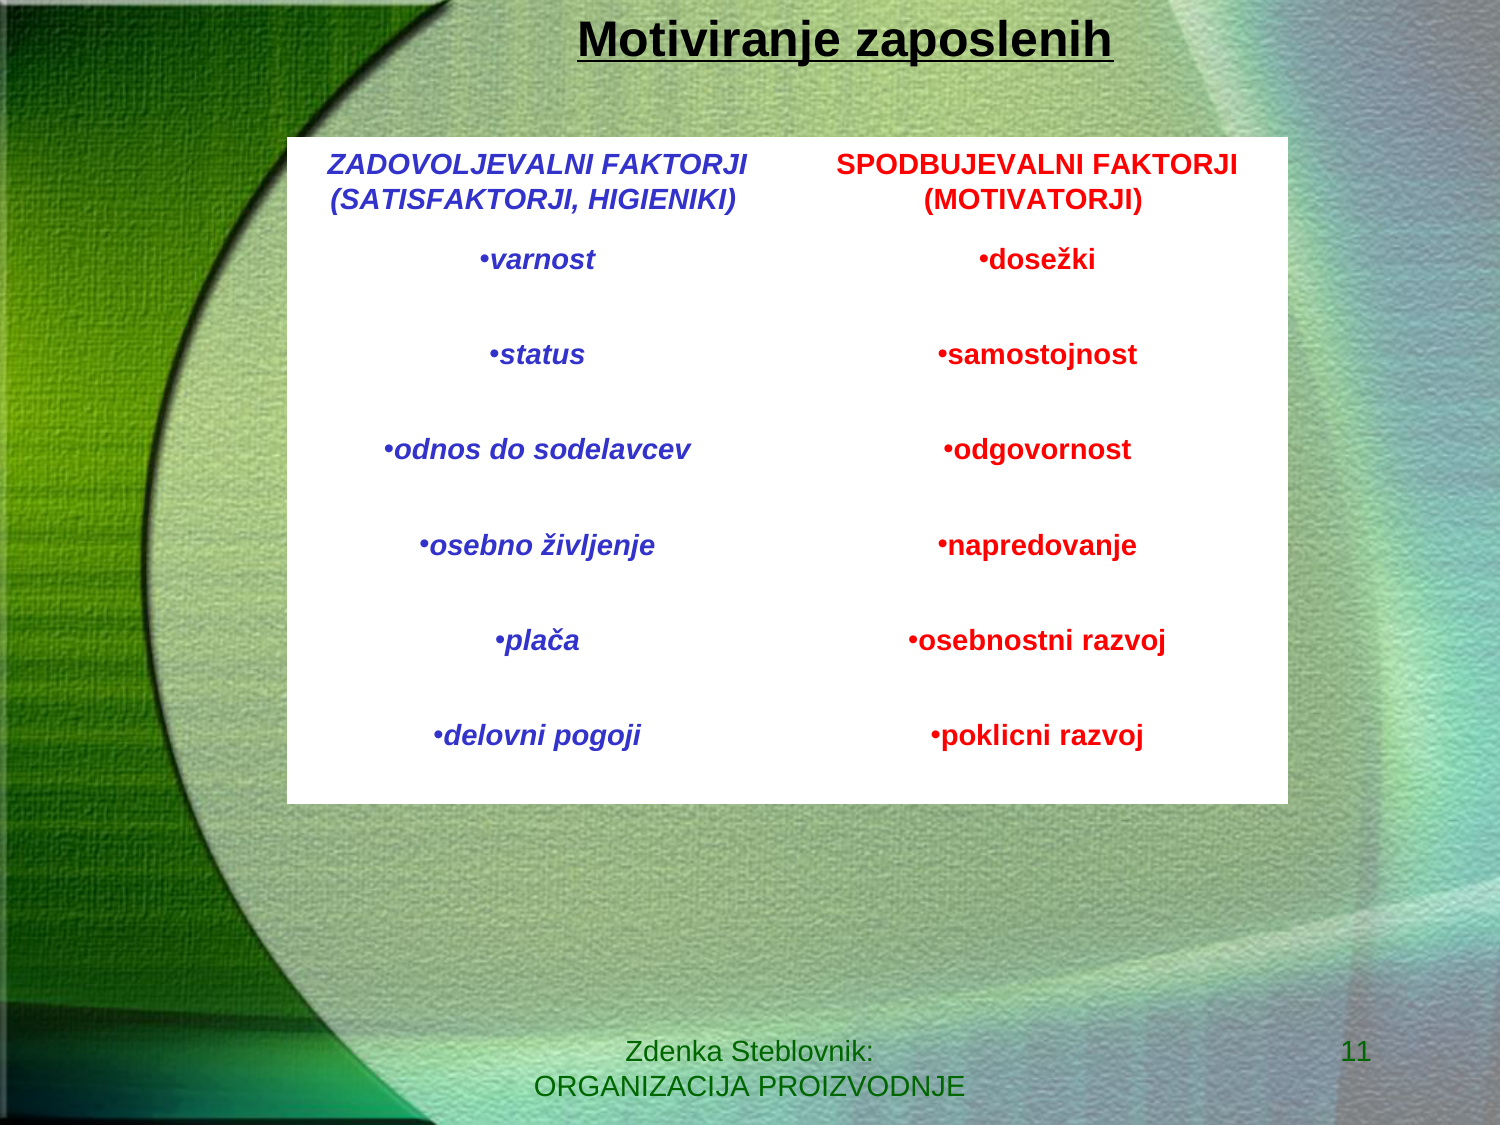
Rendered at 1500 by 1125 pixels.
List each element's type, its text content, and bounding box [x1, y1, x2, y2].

table_cell varnost [287, 233, 788, 328]
table_cell napredovanje [788, 519, 1288, 614]
picture [0, 0, 1500, 1125]
table_cell osebno življenje [287, 519, 788, 614]
table_header ZADOVOLJEVALNI FAKTORJI (SATISFAKTORJI, HIGIENIKI) [287, 137, 788, 233]
table_cell plača [287, 614, 788, 709]
table_cell dosežki [788, 233, 1288, 328]
text_box Zdenka Steblovnik: ORGANIZACIJA PROIZVODNJE [512, 1025, 988, 1101]
table_cell samostojnost [788, 328, 1288, 423]
table_cell poklicni razvoj [788, 709, 1288, 804]
table_cell delovni pogoji [287, 709, 788, 804]
table_cell odgovornost [788, 423, 1288, 519]
table_header SPODBUJEVALNI FAKTORJI (MOTIVATORJI) [788, 137, 1288, 233]
table_cell odnos do sodelavcev [287, 423, 788, 519]
table_cell status [287, 328, 788, 423]
text_box Motiviranje zaposlenih [562, 24, 1338, 71]
text_box <number> [1074, 1025, 1388, 1101]
table_cell osebnostni razvoj [788, 614, 1288, 709]
